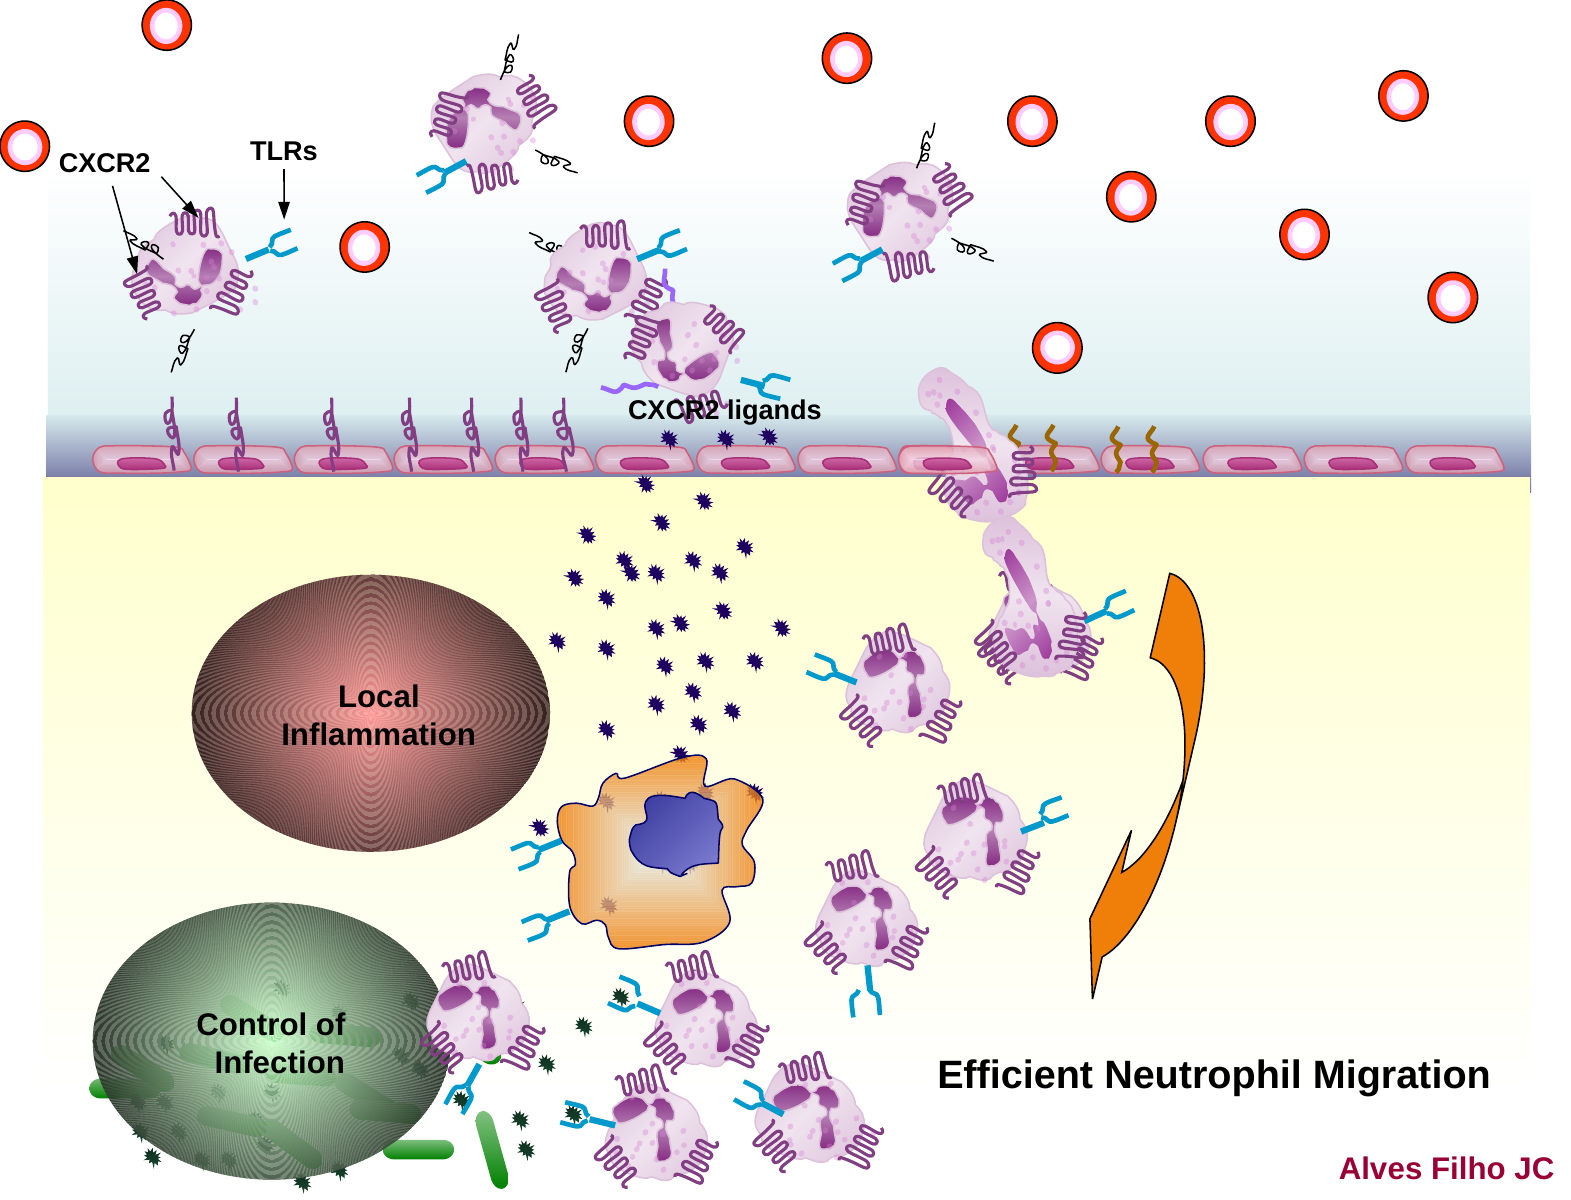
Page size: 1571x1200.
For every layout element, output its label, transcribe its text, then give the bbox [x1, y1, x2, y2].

text_box CXCR2 [43, 137, 164, 186]
text_box TLRs [234, 125, 332, 174]
text_box [0, 0, 1571, 1200]
text_box Local Inflammation [268, 668, 490, 760]
text_box CXCR2 ligands [612, 384, 832, 433]
text_box Control of Infection [182, 996, 377, 1087]
text_box Efficient Neutrophil Migration [921, 1041, 1503, 1106]
text_box Alves Filho JC [1323, 1140, 1565, 1194]
